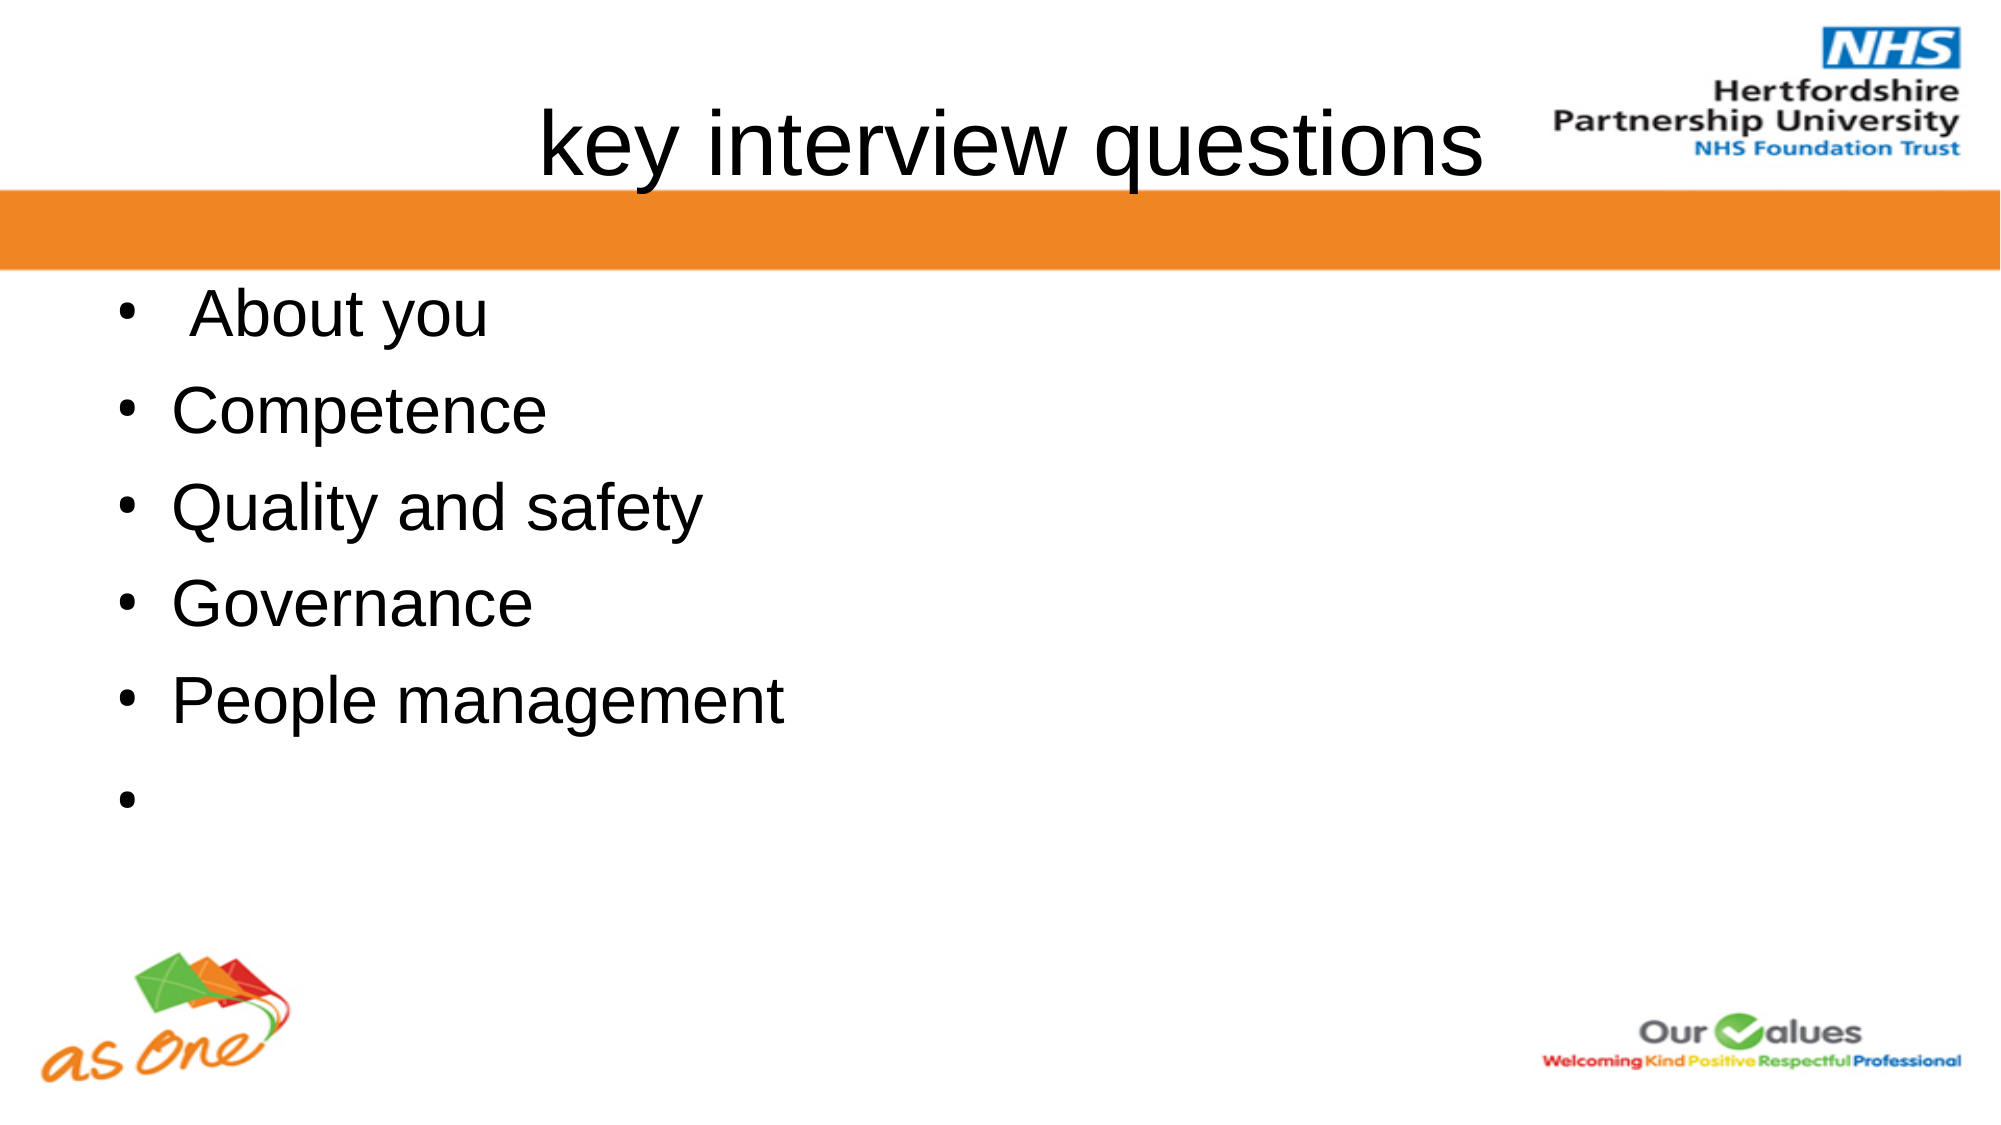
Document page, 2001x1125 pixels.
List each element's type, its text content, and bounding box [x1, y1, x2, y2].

title key interview questions [99, 45, 1900, 233]
list About you Competence Quality and safety Governance People management [99, 262, 1900, 1005]
